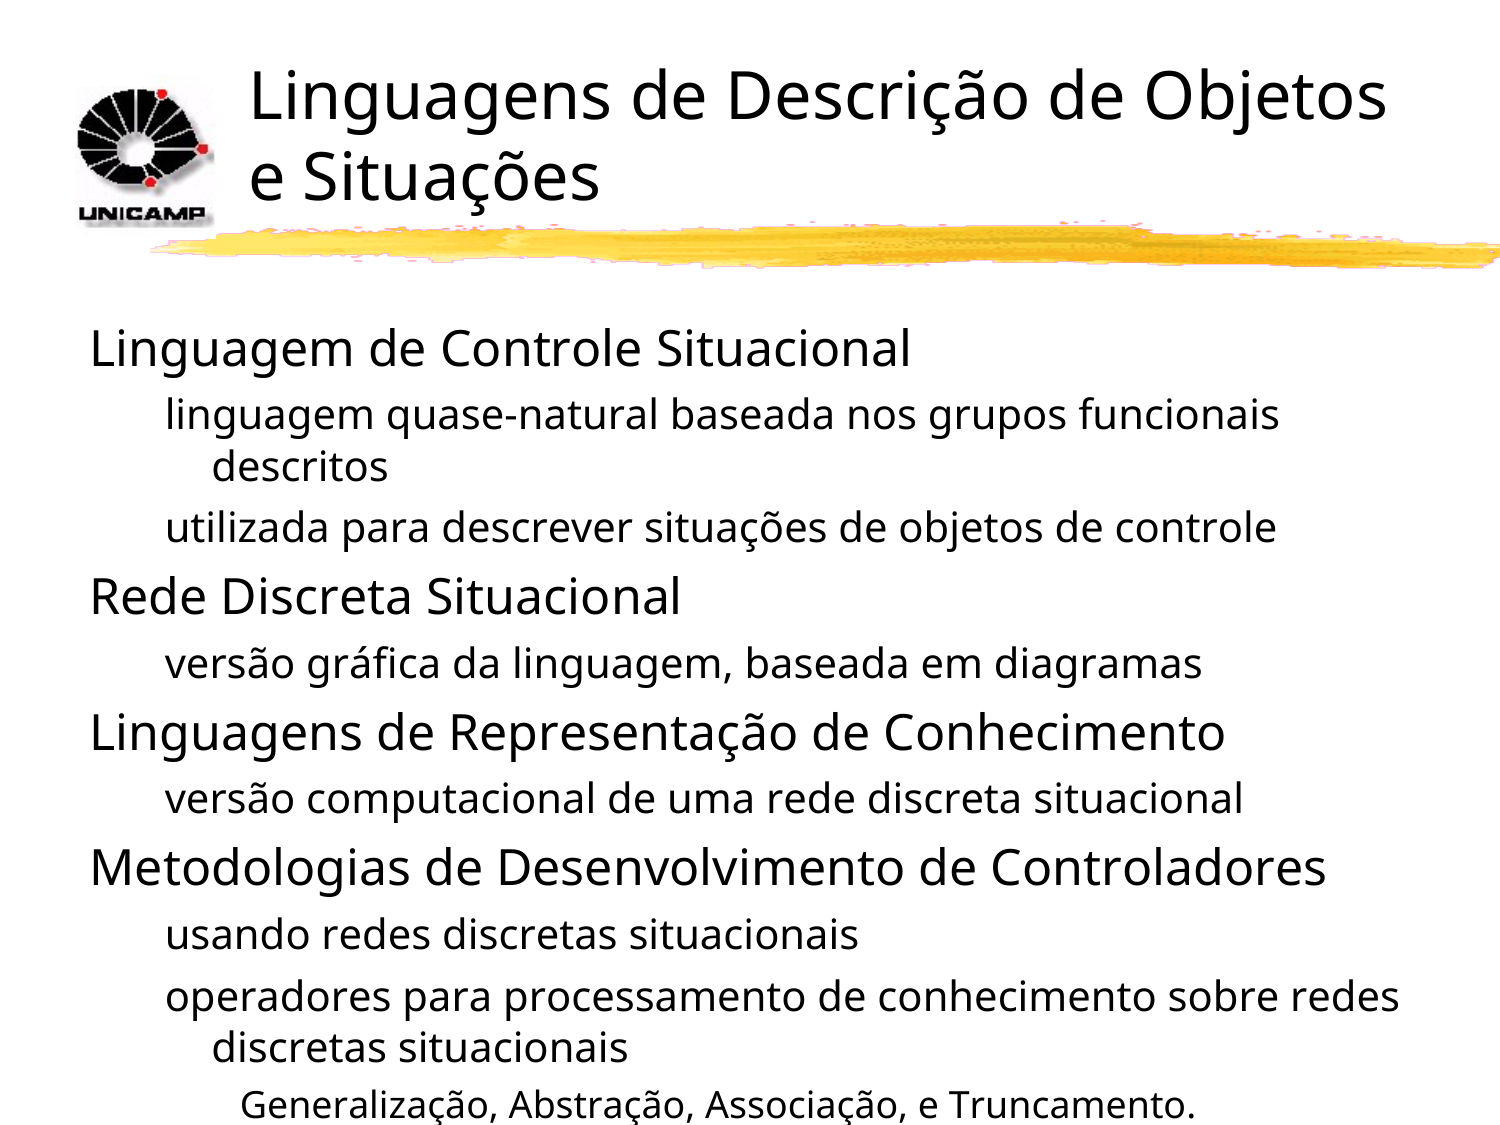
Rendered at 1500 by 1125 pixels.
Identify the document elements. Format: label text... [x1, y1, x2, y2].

list Linguagem de Controle Situacional linguagem quase-natural baseada nos grupos funcionais descritos utilizada para descrever situações de objetos de controle Rede Discreta Situacional versão gráfica da linguagem, baseada em diagramas Linguagens de Representação de Conhecimento versão computacional de uma rede discreta situacional Metodologias de Desenvolvimento de Controladores usando redes discretas situacionais operadores para processamento de conhecimento sobre redes discretas situacionais Generalização, Abstração, Associação, e Truncamento. [74, 309, 1417, 1125]
picture [75, 74, 1500, 279]
title Linguagens de Descrição de Objetos e Situações [233, 37, 1434, 225]
